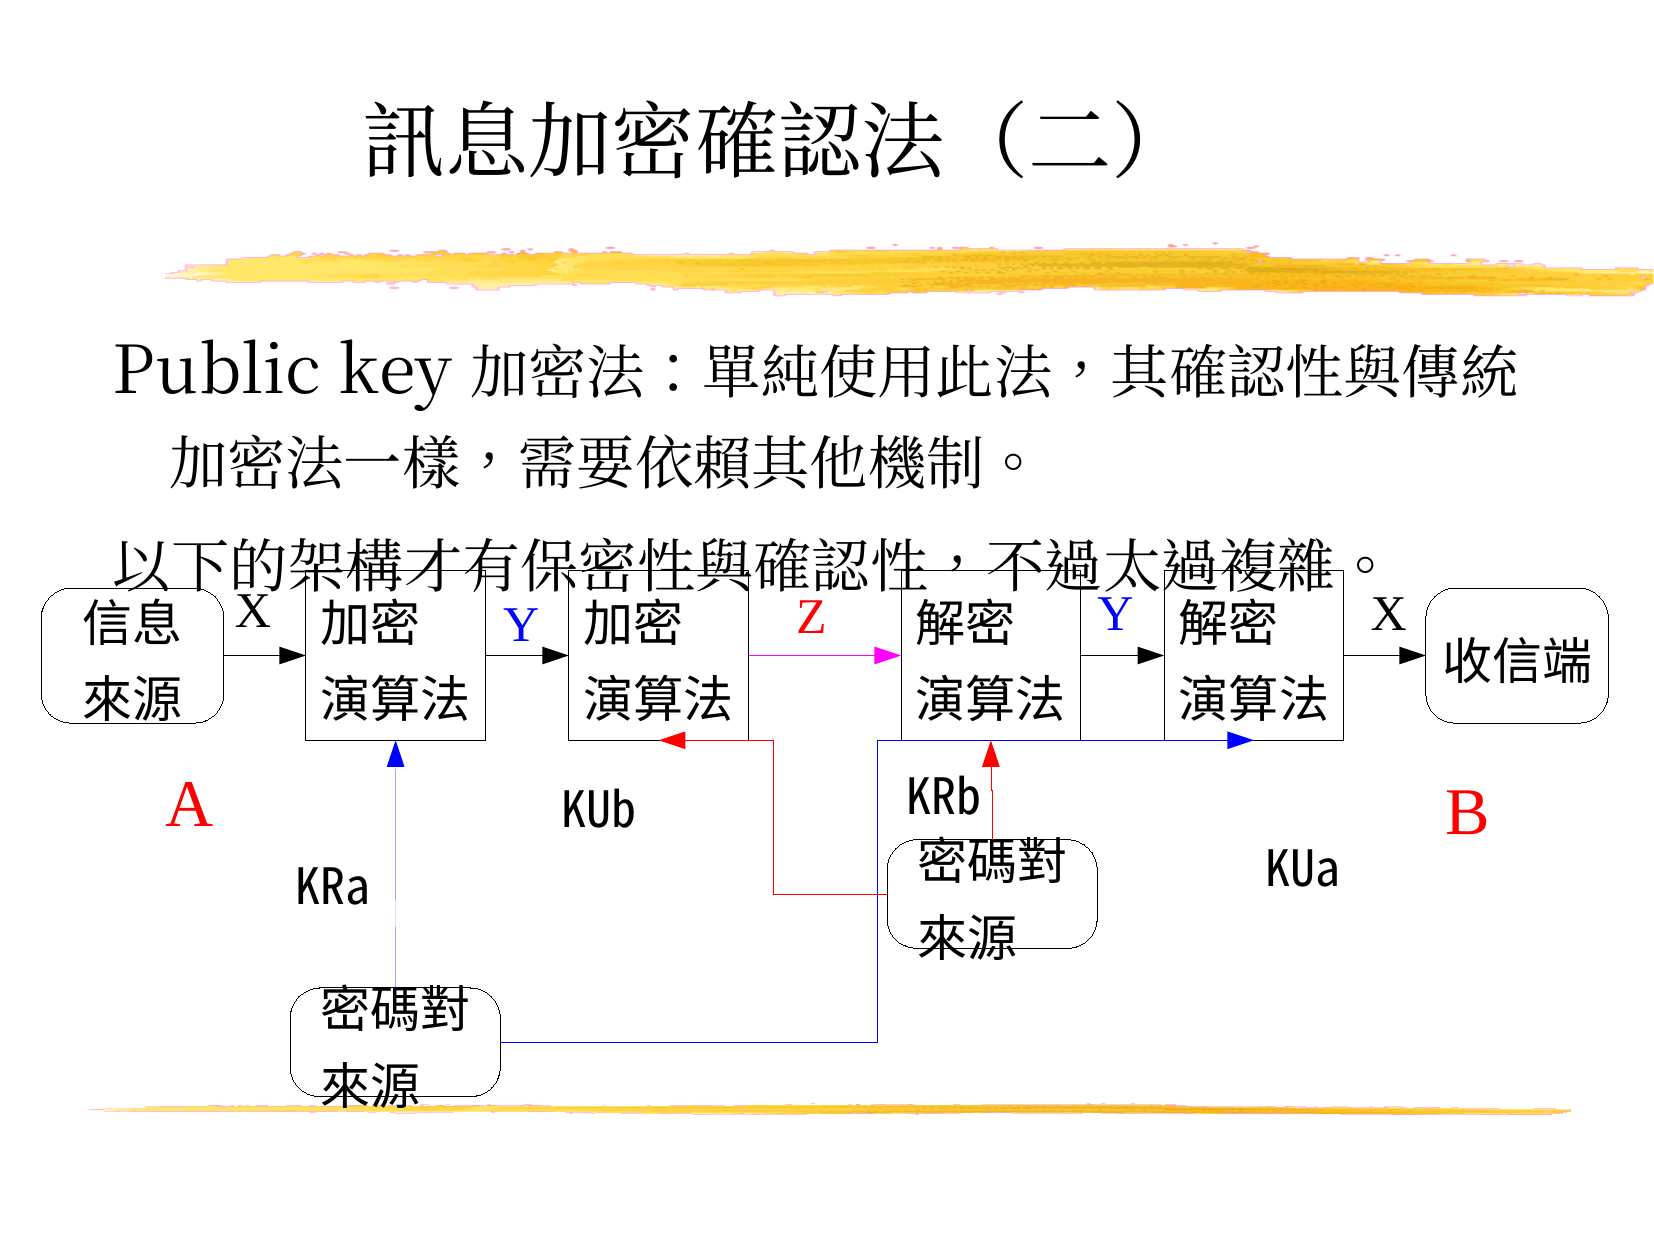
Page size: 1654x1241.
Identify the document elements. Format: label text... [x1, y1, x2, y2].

text_box 信息 來源 [41, 588, 224, 724]
text_box A [165, 762, 217, 846]
text_box KRb [881, 752, 1002, 856]
text_box 加密 演算法 [305, 570, 486, 741]
text_box Y [1097, 582, 1135, 644]
text_box 解密 演算法 [901, 570, 1081, 740]
title 訊息加密確認法（二） [76, 28, 1482, 235]
text_box KUa [1240, 823, 1361, 927]
text_box Y [503, 593, 541, 655]
list Public key 加密法：單純使用此法，其確認性與傳統加密法一樣，需要依賴其他機制。 以下的架構才有保密性與確認性，不過太過複雜。 [112, 310, 1519, 559]
text_box 解密 演算法 [1164, 570, 1344, 741]
picture [165, 237, 1654, 308]
text_box 密碼對 來源 [887, 839, 1098, 949]
text_box 加密 演算法 [568, 570, 749, 741]
text_box B [1445, 770, 1493, 854]
text_box 密碼對 來源 [290, 987, 501, 1097]
text_box KUb [536, 765, 657, 869]
text_box 密碼對 來源 [1037, 839, 1056, 850]
text_box X [1370, 582, 1409, 644]
text_box Z [796, 585, 829, 647]
picture [82, 1102, 1571, 1117]
text_box 密碼對 來源 [440, 987, 459, 998]
text_box X [234, 580, 273, 642]
text_box KRa [270, 842, 391, 946]
text_box 收信端 [1425, 588, 1609, 724]
